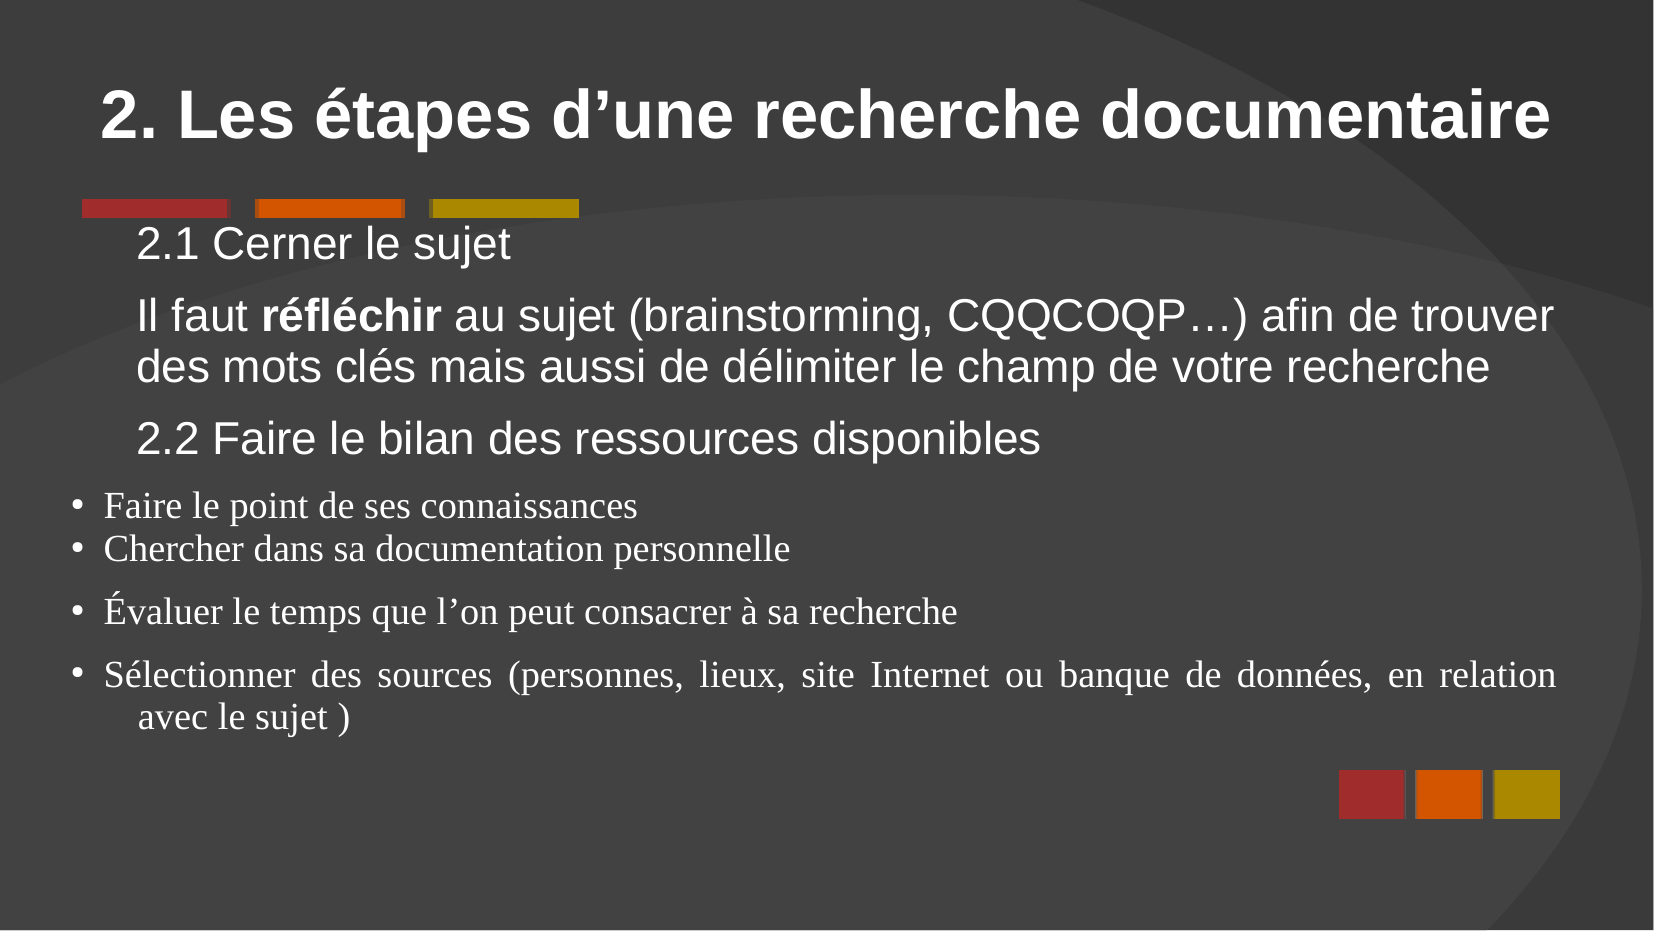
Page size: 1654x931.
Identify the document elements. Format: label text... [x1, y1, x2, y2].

picture [82, 199, 579, 217]
title 2. Les étapes d’une recherche documentaire [82, 37, 1571, 193]
picture [1339, 770, 1560, 819]
list 2.1 Cerner le sujet Il faut réfléchir au sujet (brainstorming, CQQCOQP…) afin de trouver des mots clés mais aussi de délimiter le champ de votre recherche 2.2 Faire le bilan des ressources disponibles Faire le point de ses connaissances Chercher dans sa documentation personnelle Évaluer le temps que l’on peut consacrer à sa recherche Sélectionner des sources (personnes, lieux, site Internet ou banque de données, en relation avec le sujet ) [70, 217, 1559, 757]
